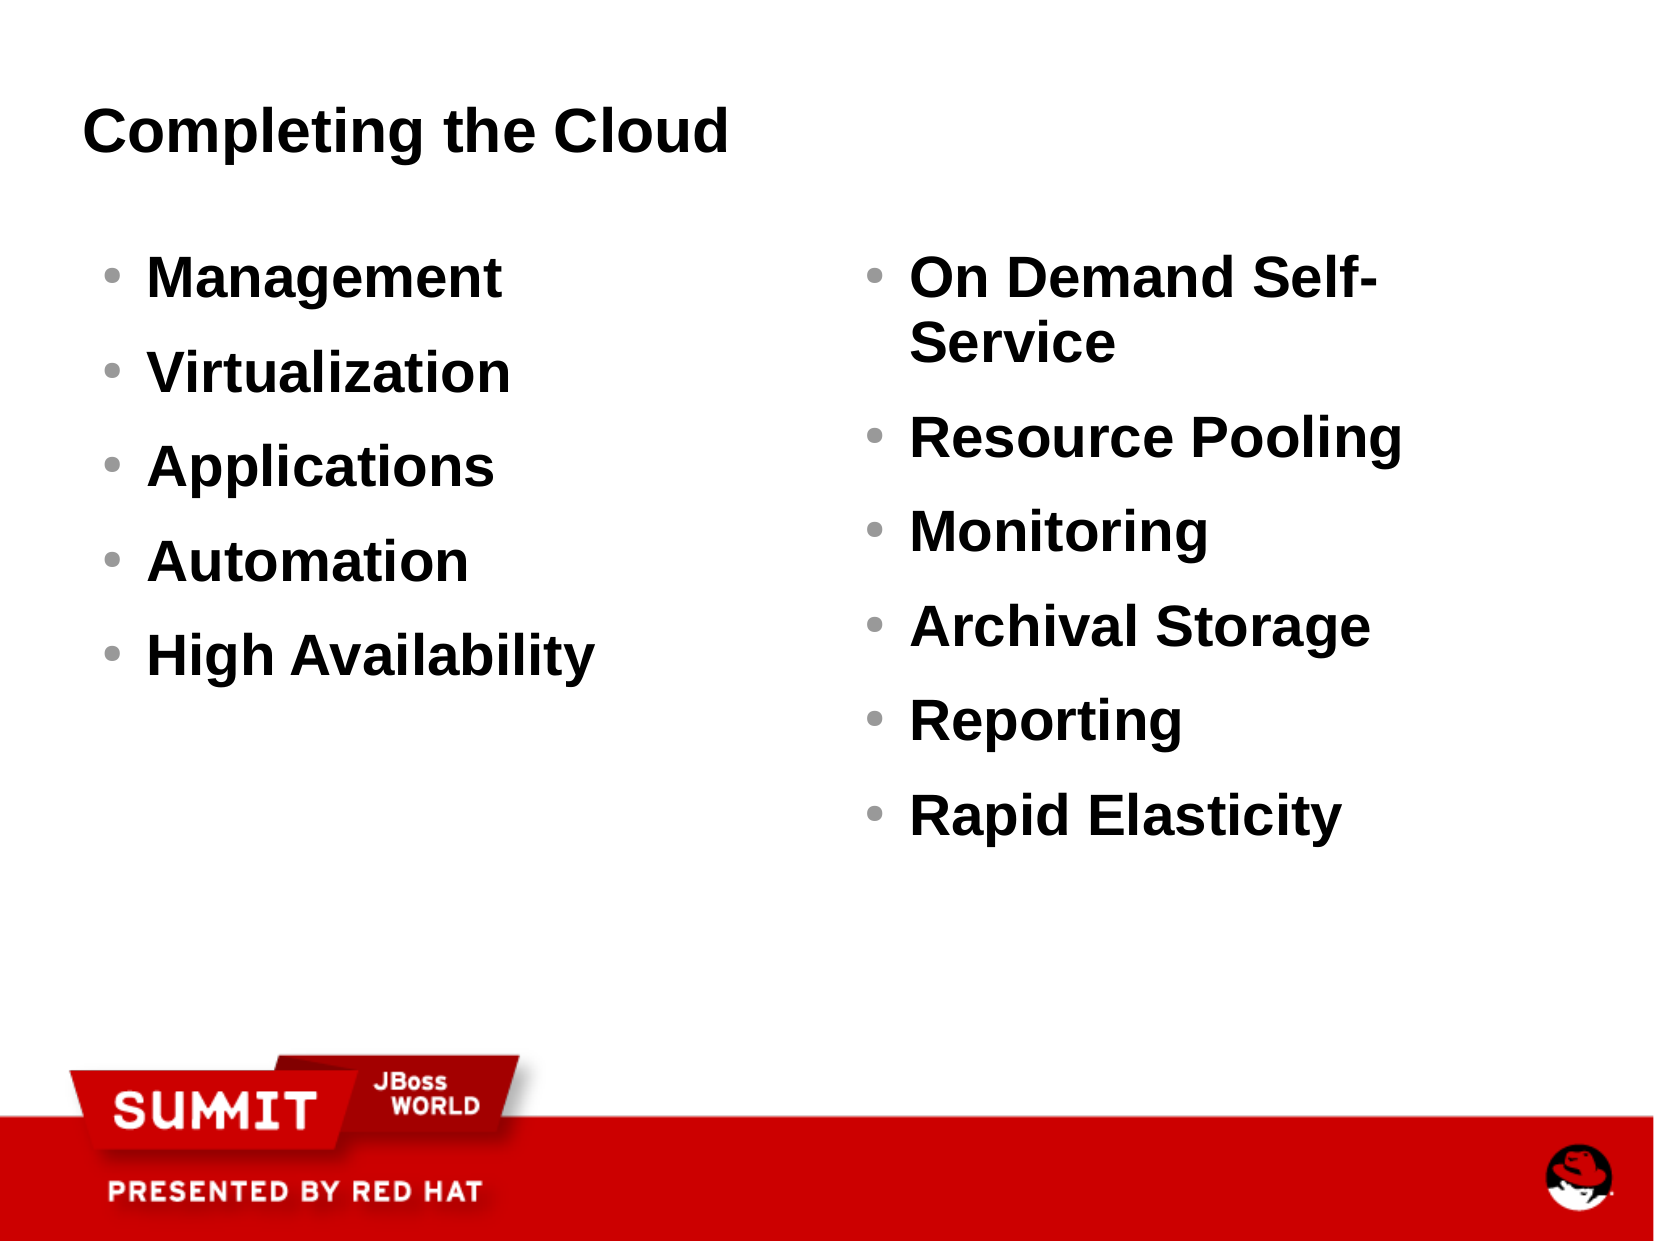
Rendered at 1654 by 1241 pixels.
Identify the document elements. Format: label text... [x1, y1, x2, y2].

list Management Virtualization Applications Automation High Availability [86, 244, 814, 1039]
title Completing the Cloud [82, 37, 1571, 226]
picture [0, 1043, 1654, 1241]
list On Demand Self-Service Resource Pooling Monitoring Archival Storage Reporting Rapid Elasticity [849, 244, 1576, 1039]
